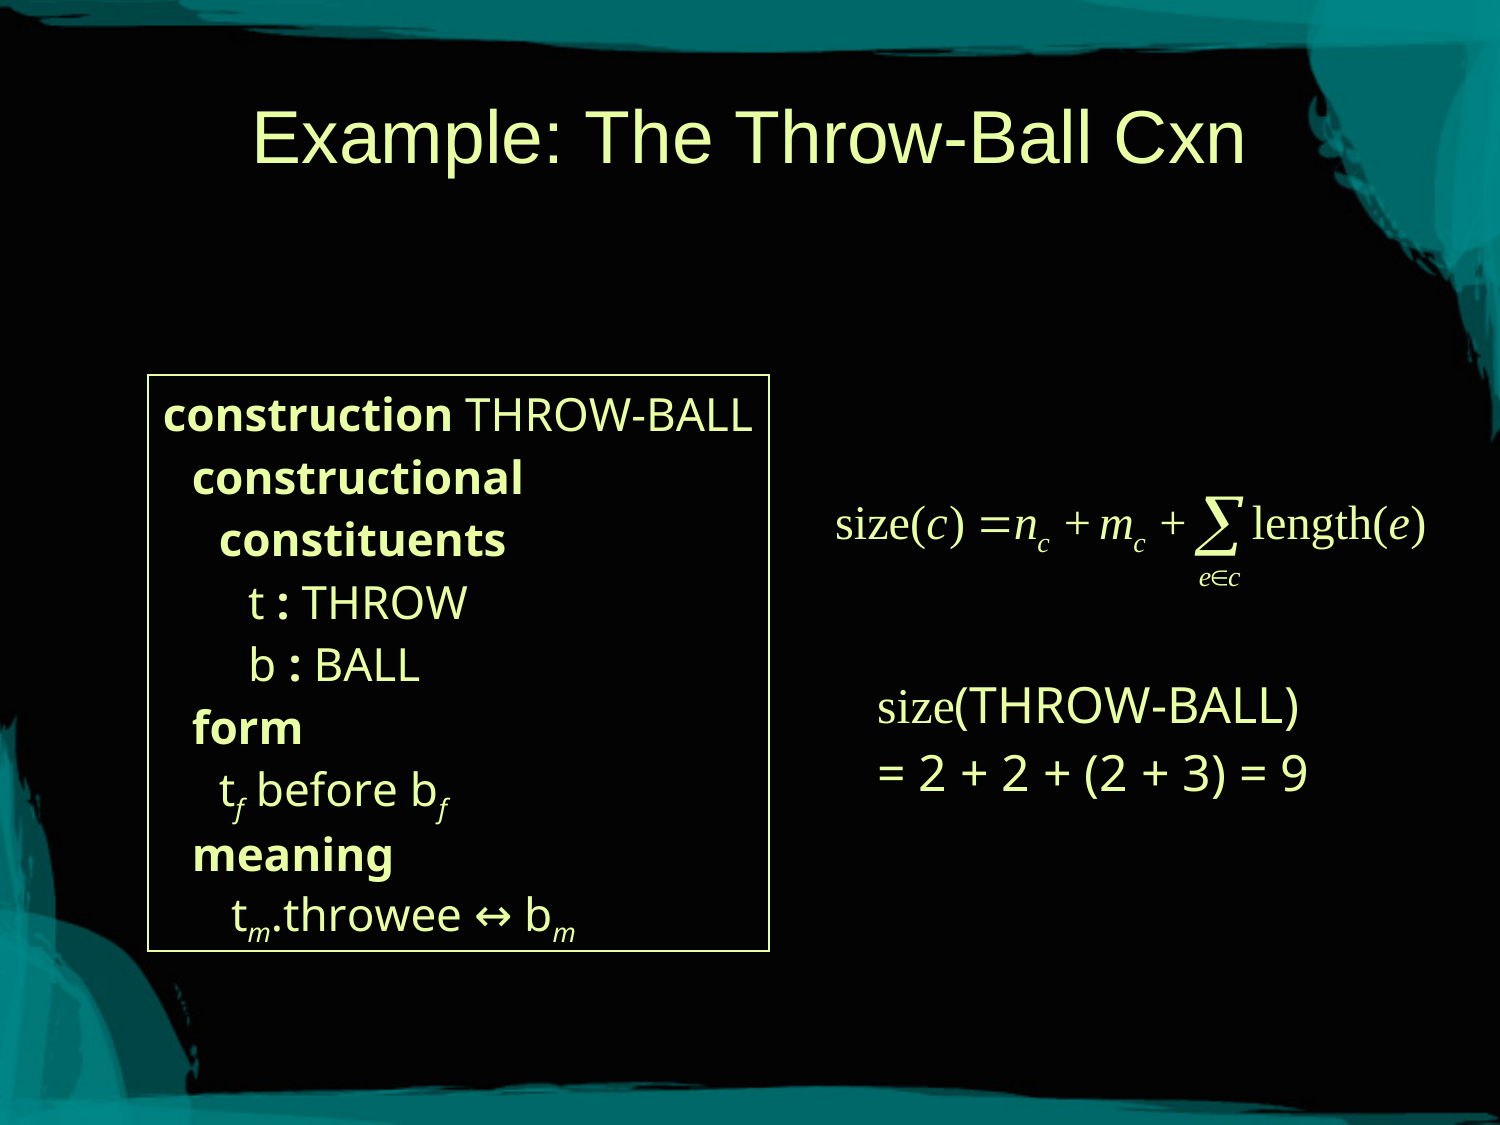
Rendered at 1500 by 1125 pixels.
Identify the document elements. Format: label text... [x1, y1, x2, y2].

text_box construction THROW-BALL constructional constituents t : THROW b : BALL form tf before bf meaning tm.throwee ↔ bm [147, 375, 769, 952]
text_box size(THROW-BALL) = 2 + 2 + (2 + 3) = 9 [862, 662, 1328, 815]
picture [0, 0, 1500, 1125]
chart [829, 487, 1434, 597]
title Example: The Throw-Ball Cxn [112, 49, 1388, 225]
